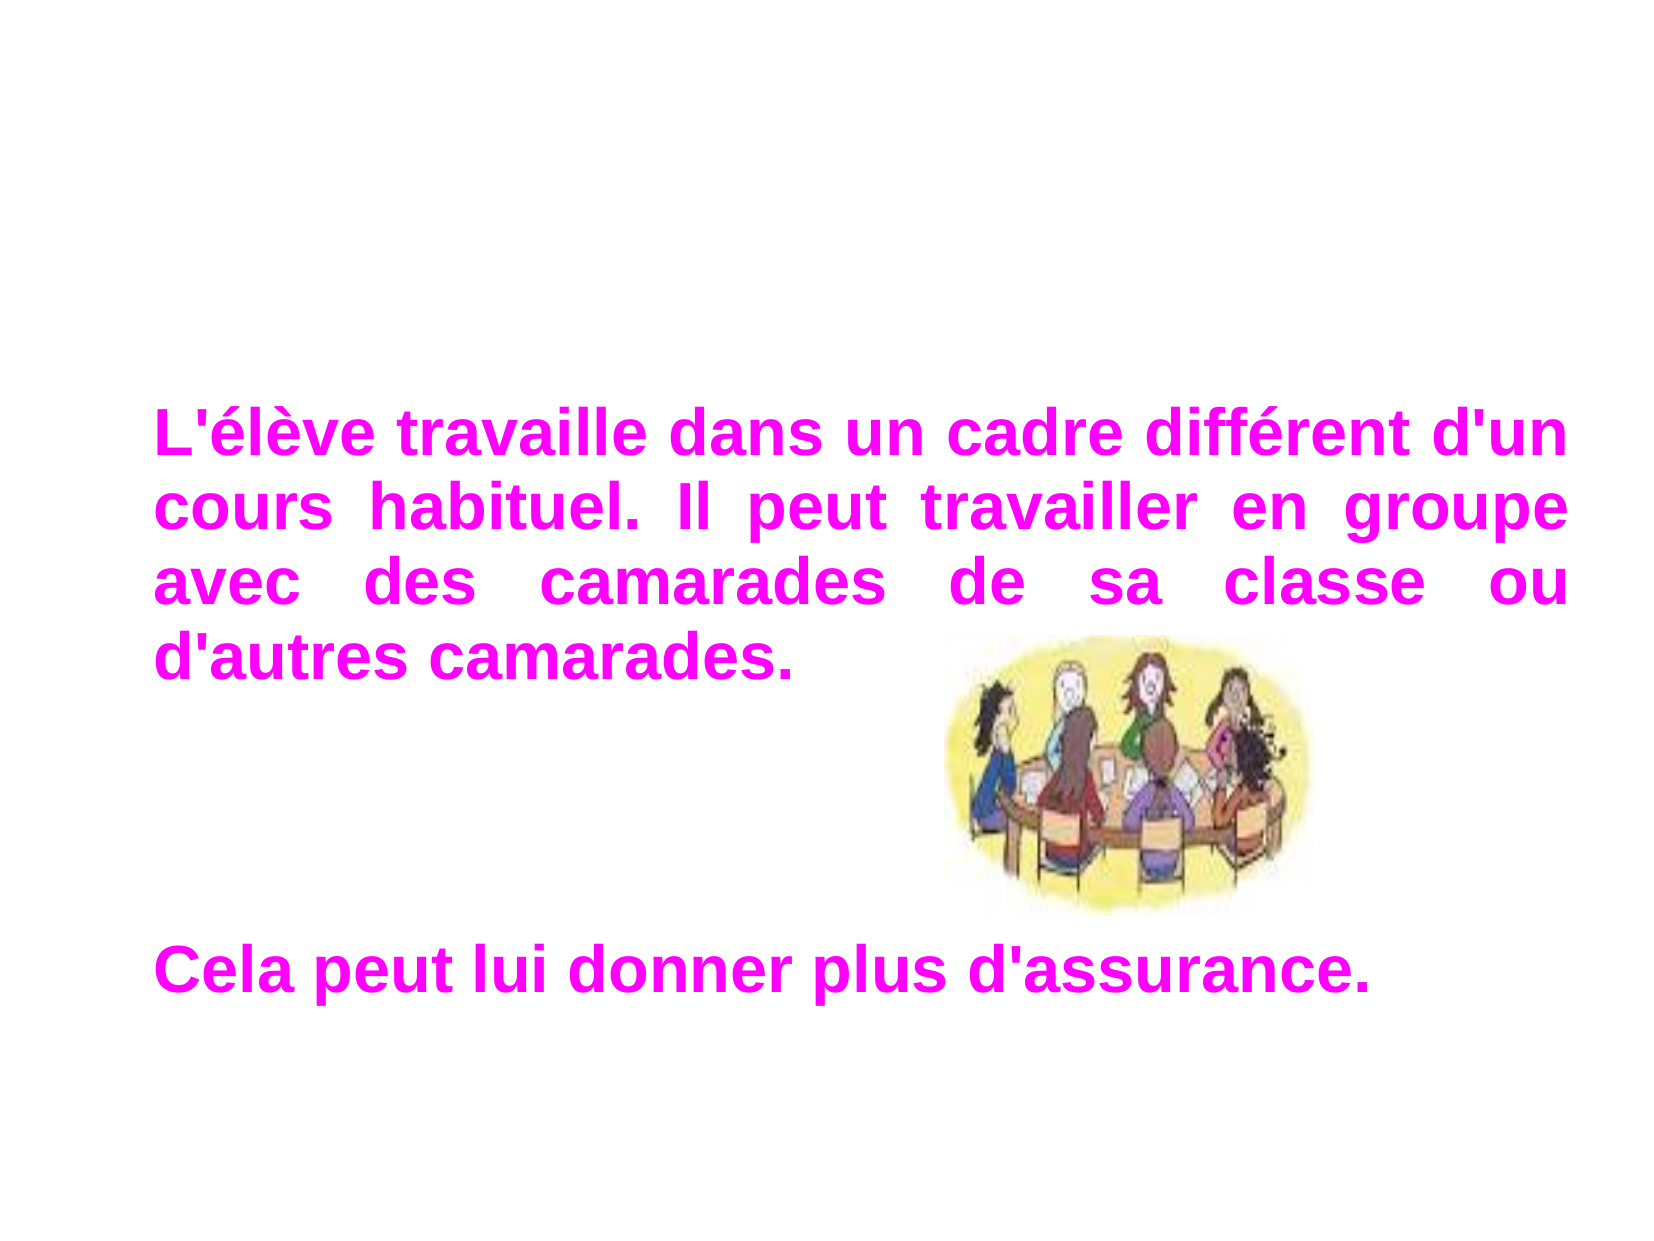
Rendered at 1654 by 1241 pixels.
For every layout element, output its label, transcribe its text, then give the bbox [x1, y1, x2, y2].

picture [944, 635, 1314, 916]
list L'élève travaille dans un cadre différent d'un cours habituel. Il peut travailler en groupe avec des camarades de sa classe ou d'autres camarades. Cela peut lui donner plus d'assurance. [82, 290, 1571, 1111]
